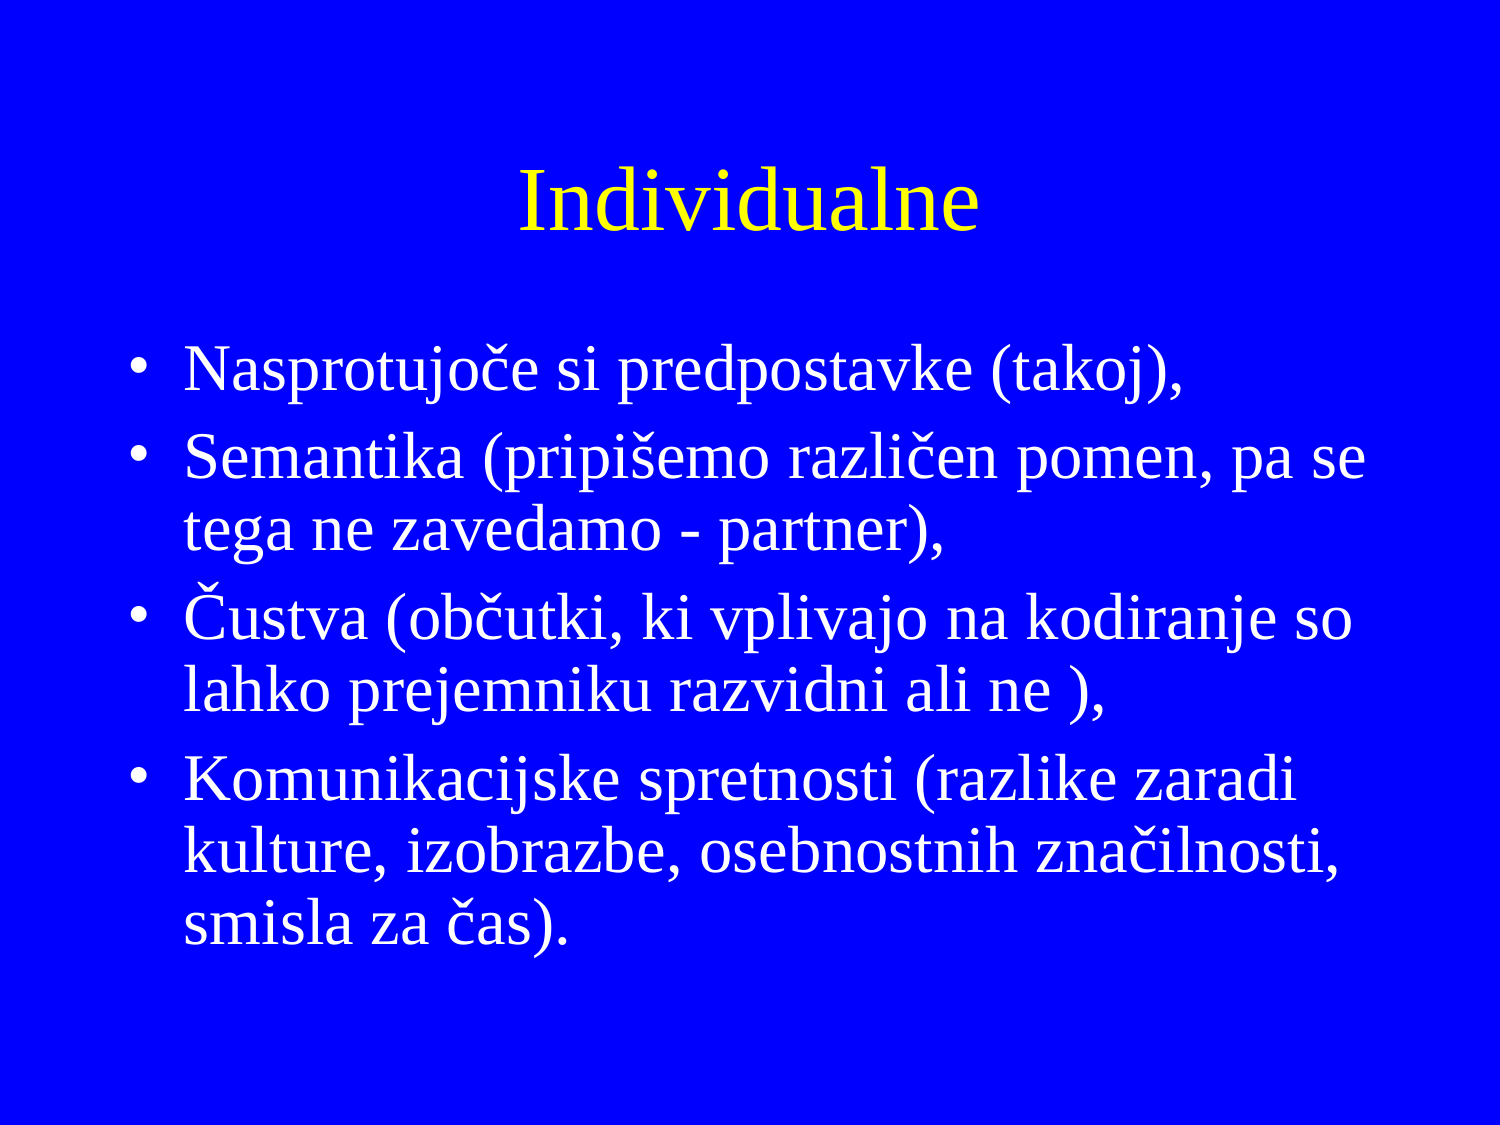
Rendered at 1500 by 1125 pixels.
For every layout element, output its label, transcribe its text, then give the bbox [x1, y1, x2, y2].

title Individualne [112, 99, 1388, 288]
list Nasprotujoče si predpostavke (takoj), Semantika (pripišemo različen pomen, pa se tega ne zavedamo - partner), Čustva (občutki, ki vplivajo na kodiranje so lahko prejemniku razvidni ali ne ), Komunikacijske spretnosti (razlike zaradi kulture, izobrazbe, osebnostnih značilnosti, smisla za čas). [112, 324, 1388, 1001]
